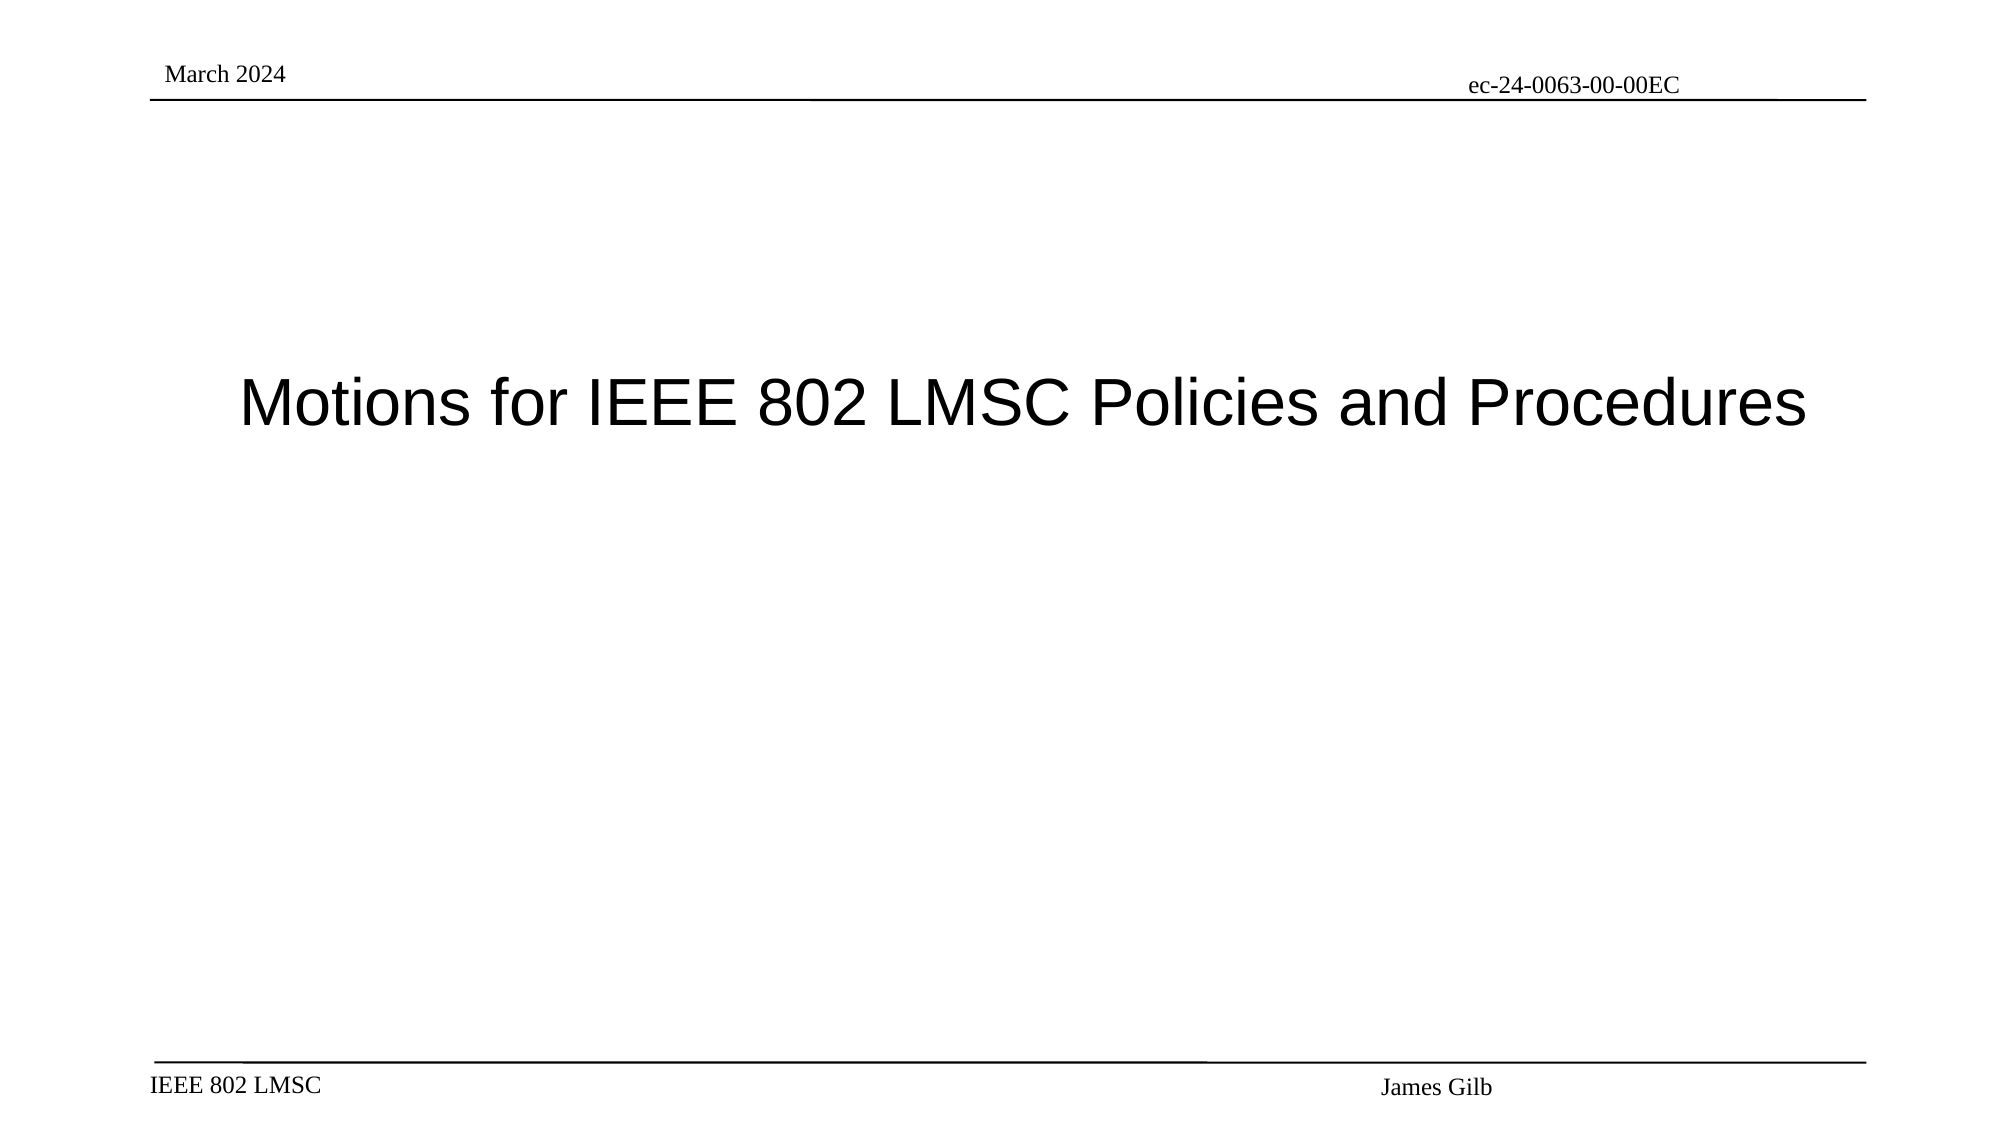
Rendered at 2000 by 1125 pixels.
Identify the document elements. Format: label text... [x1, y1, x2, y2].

subtitle Motions for IEEE 802 LMSC Policies and Procedures [149, 112, 1900, 693]
